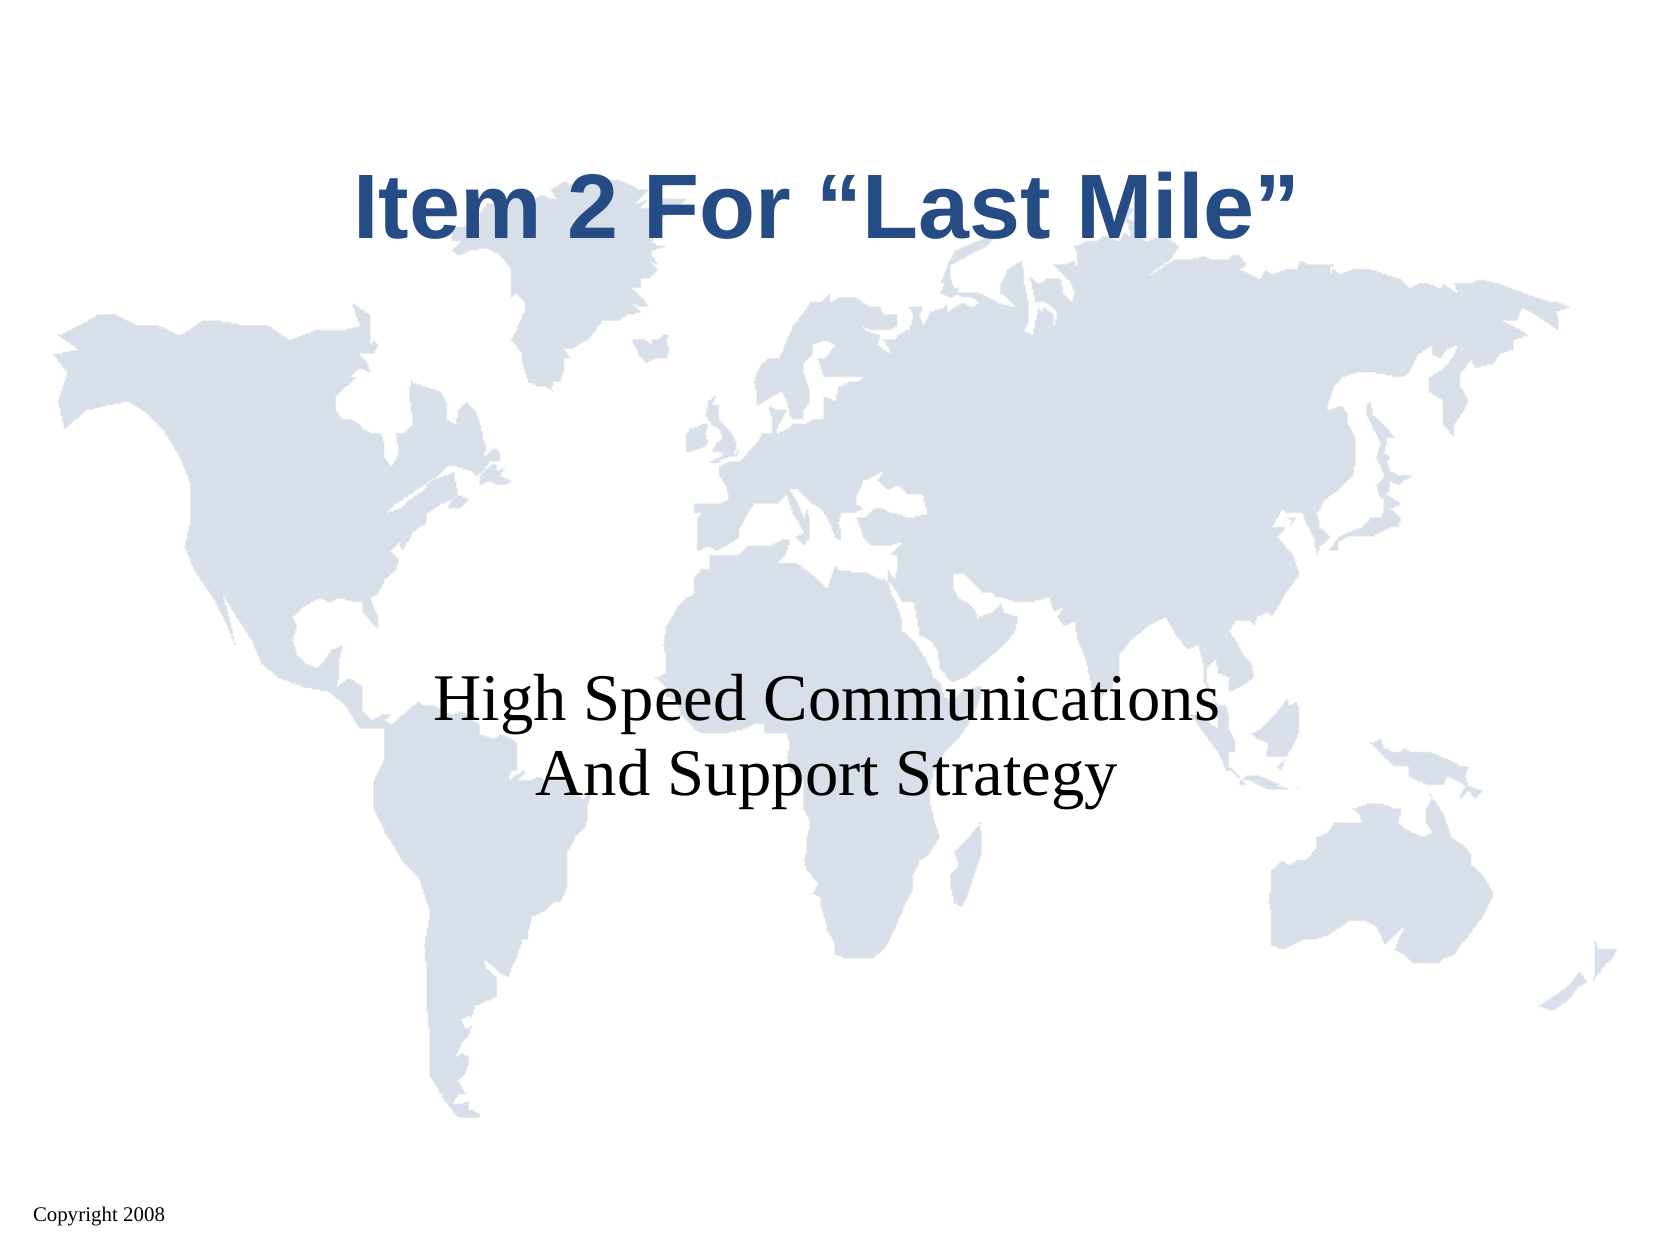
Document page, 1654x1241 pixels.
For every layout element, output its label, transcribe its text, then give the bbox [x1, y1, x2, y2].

subtitle High Speed Communications And Support Strategy [121, 344, 1534, 1127]
picture [28, 99, 1645, 1154]
title Item 2 For “Last Mile” [121, 102, 1534, 311]
